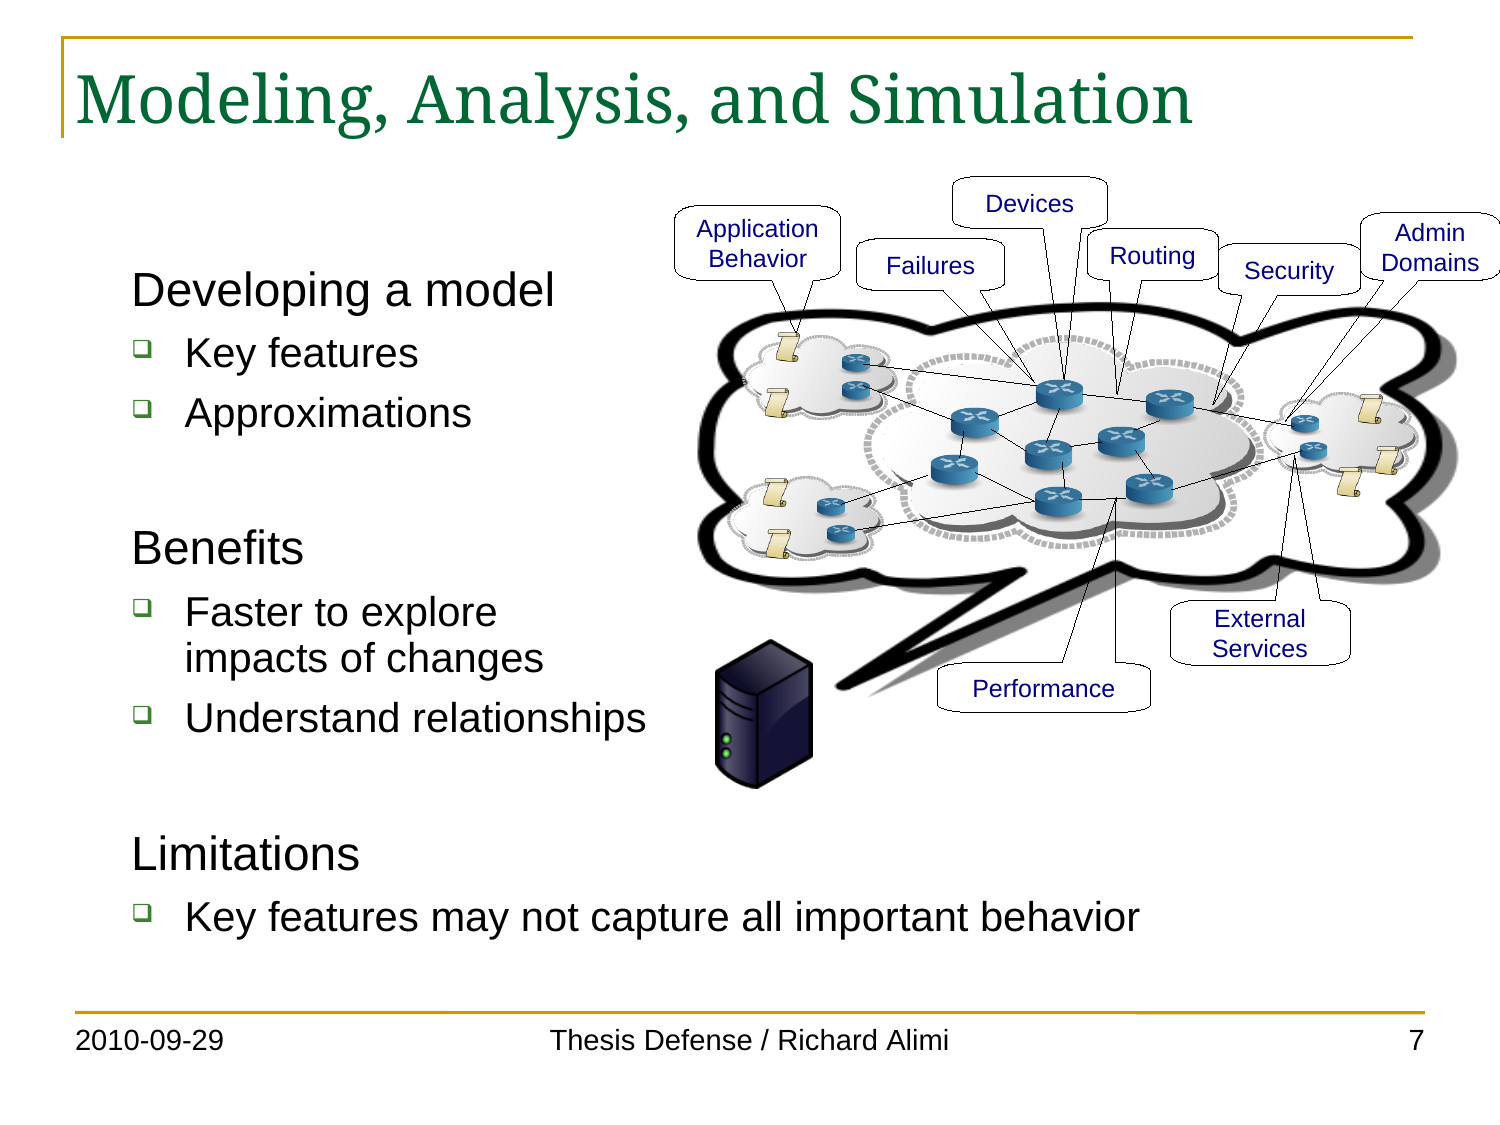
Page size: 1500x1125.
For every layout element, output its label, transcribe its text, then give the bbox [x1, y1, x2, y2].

text_box Performance [937, 497, 1151, 713]
text_box Routing [1087, 228, 1219, 395]
text_box Failures [856, 238, 1035, 383]
text_box Devices [952, 176, 1108, 380]
list Developing a model Key features Approximations Benefits Faster to explore impacts of changes Understand relationships Limitations Key features may not capture all important behavior [75, 262, 1425, 991]
title Modeling, Analysis, and Simulation [75, 52, 1425, 143]
text_box Security [1212, 243, 1361, 405]
text_box Admin Domains [1285, 212, 1500, 422]
text_box External Services [1170, 455, 1351, 666]
picture [676, 280, 1481, 789]
text_box Application Behavior [674, 205, 841, 330]
